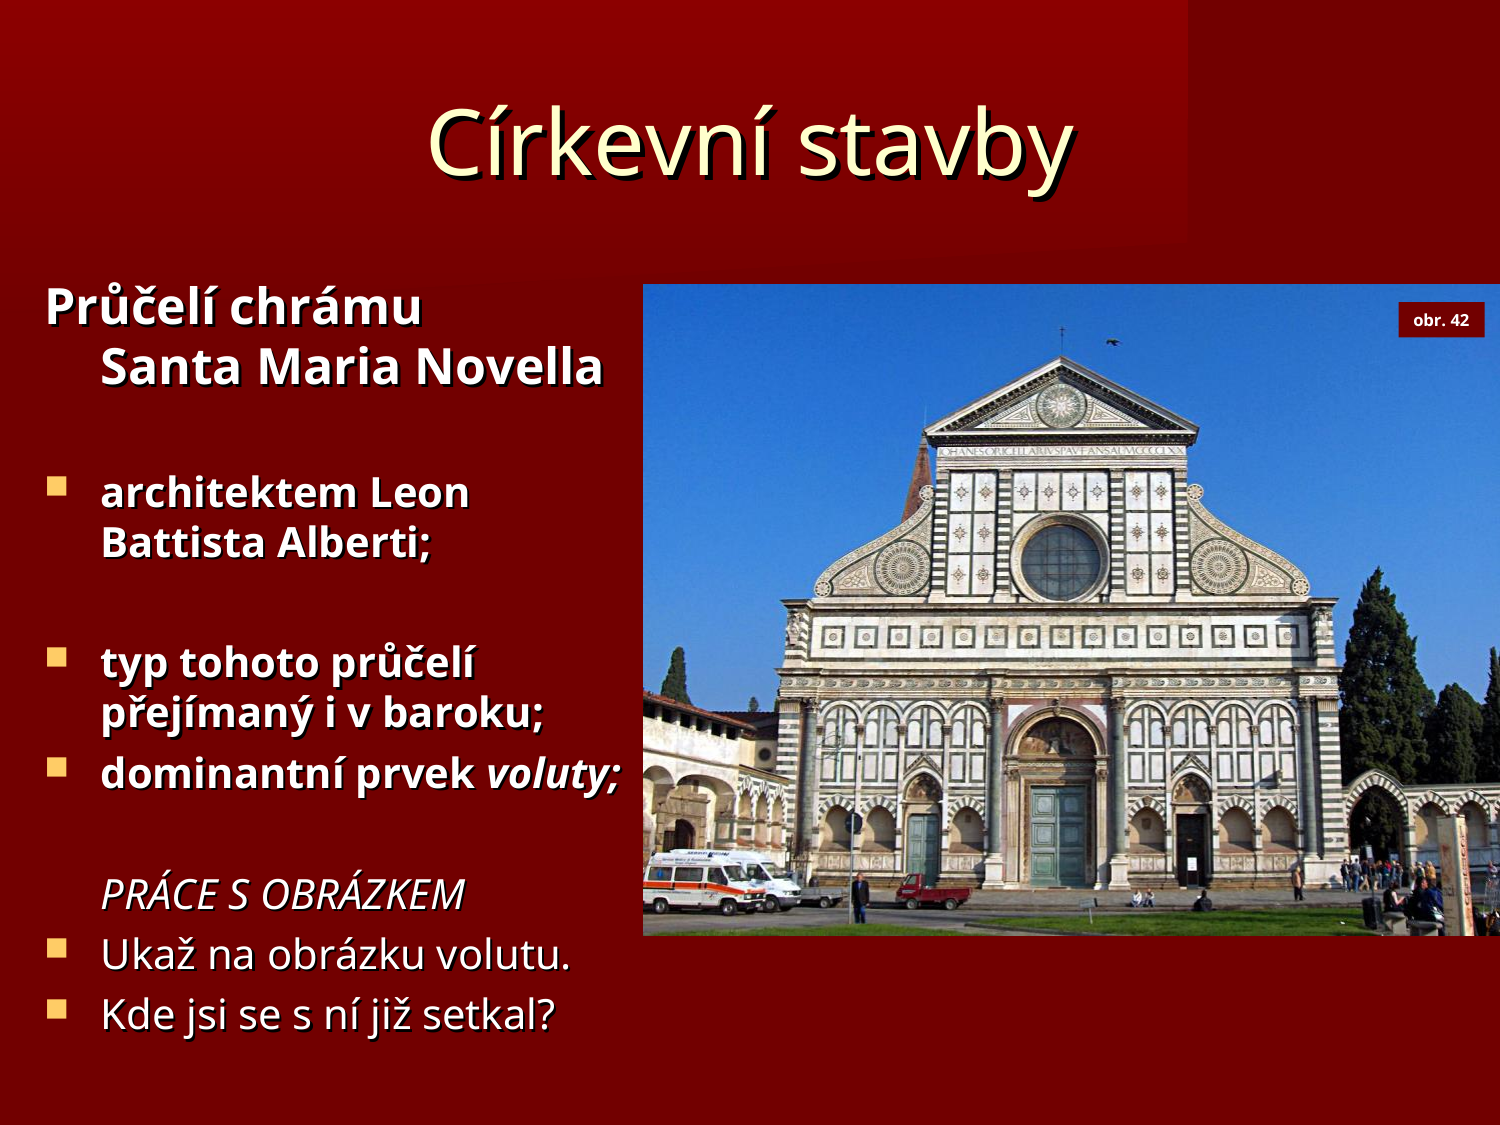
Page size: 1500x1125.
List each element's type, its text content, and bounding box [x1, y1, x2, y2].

text_box obr. 42 [1398, 302, 1485, 338]
text_box [643, 284, 1500, 937]
list Průčelí chrámu Santa Maria Novella architektem Leon Battista Alberti; typ tohoto průčelí přejímaný i v baroku; dominantní prvek voluty; PRÁCE S OBRÁZKEM Ukaž na obrázku volutu. Kde jsi se s ní již setkal? [29, 267, 644, 1083]
title Církevní stavby [75, 45, 1426, 233]
